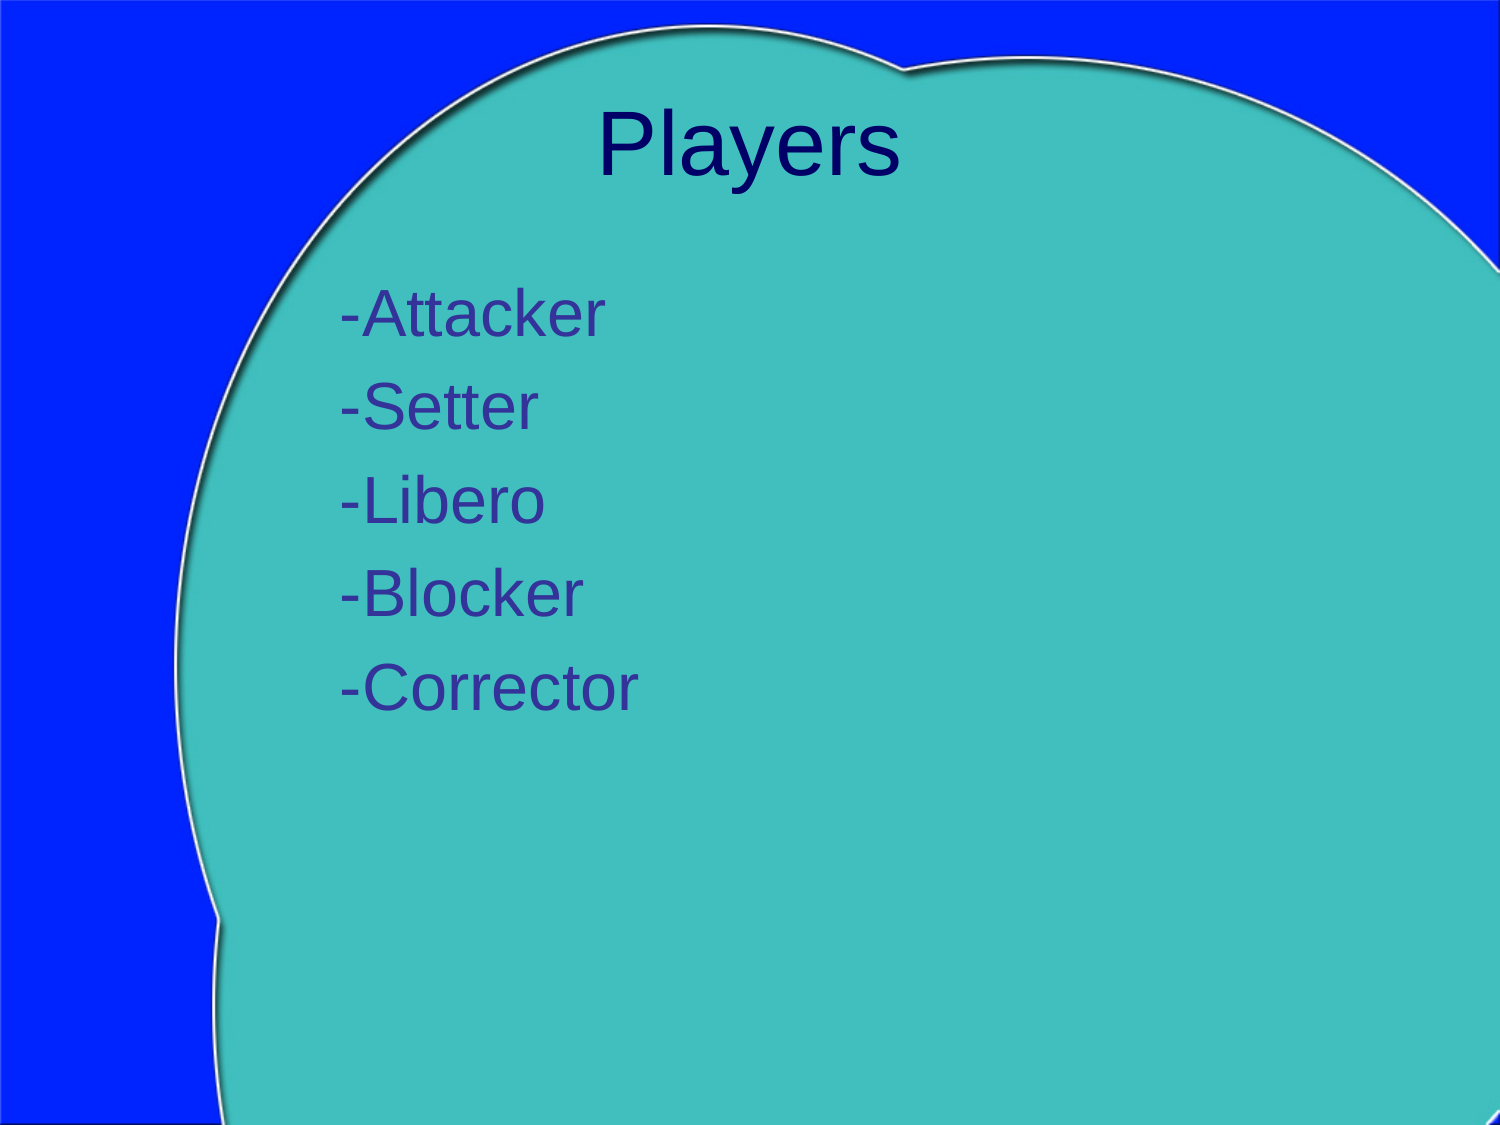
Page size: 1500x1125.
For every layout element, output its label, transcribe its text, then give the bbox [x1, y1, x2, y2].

title Players [75, 45, 1425, 233]
list -Attacker -Setter -Libero -Blocker -Corrector [324, 262, 1425, 1005]
picture [0, 0, 1500, 1125]
